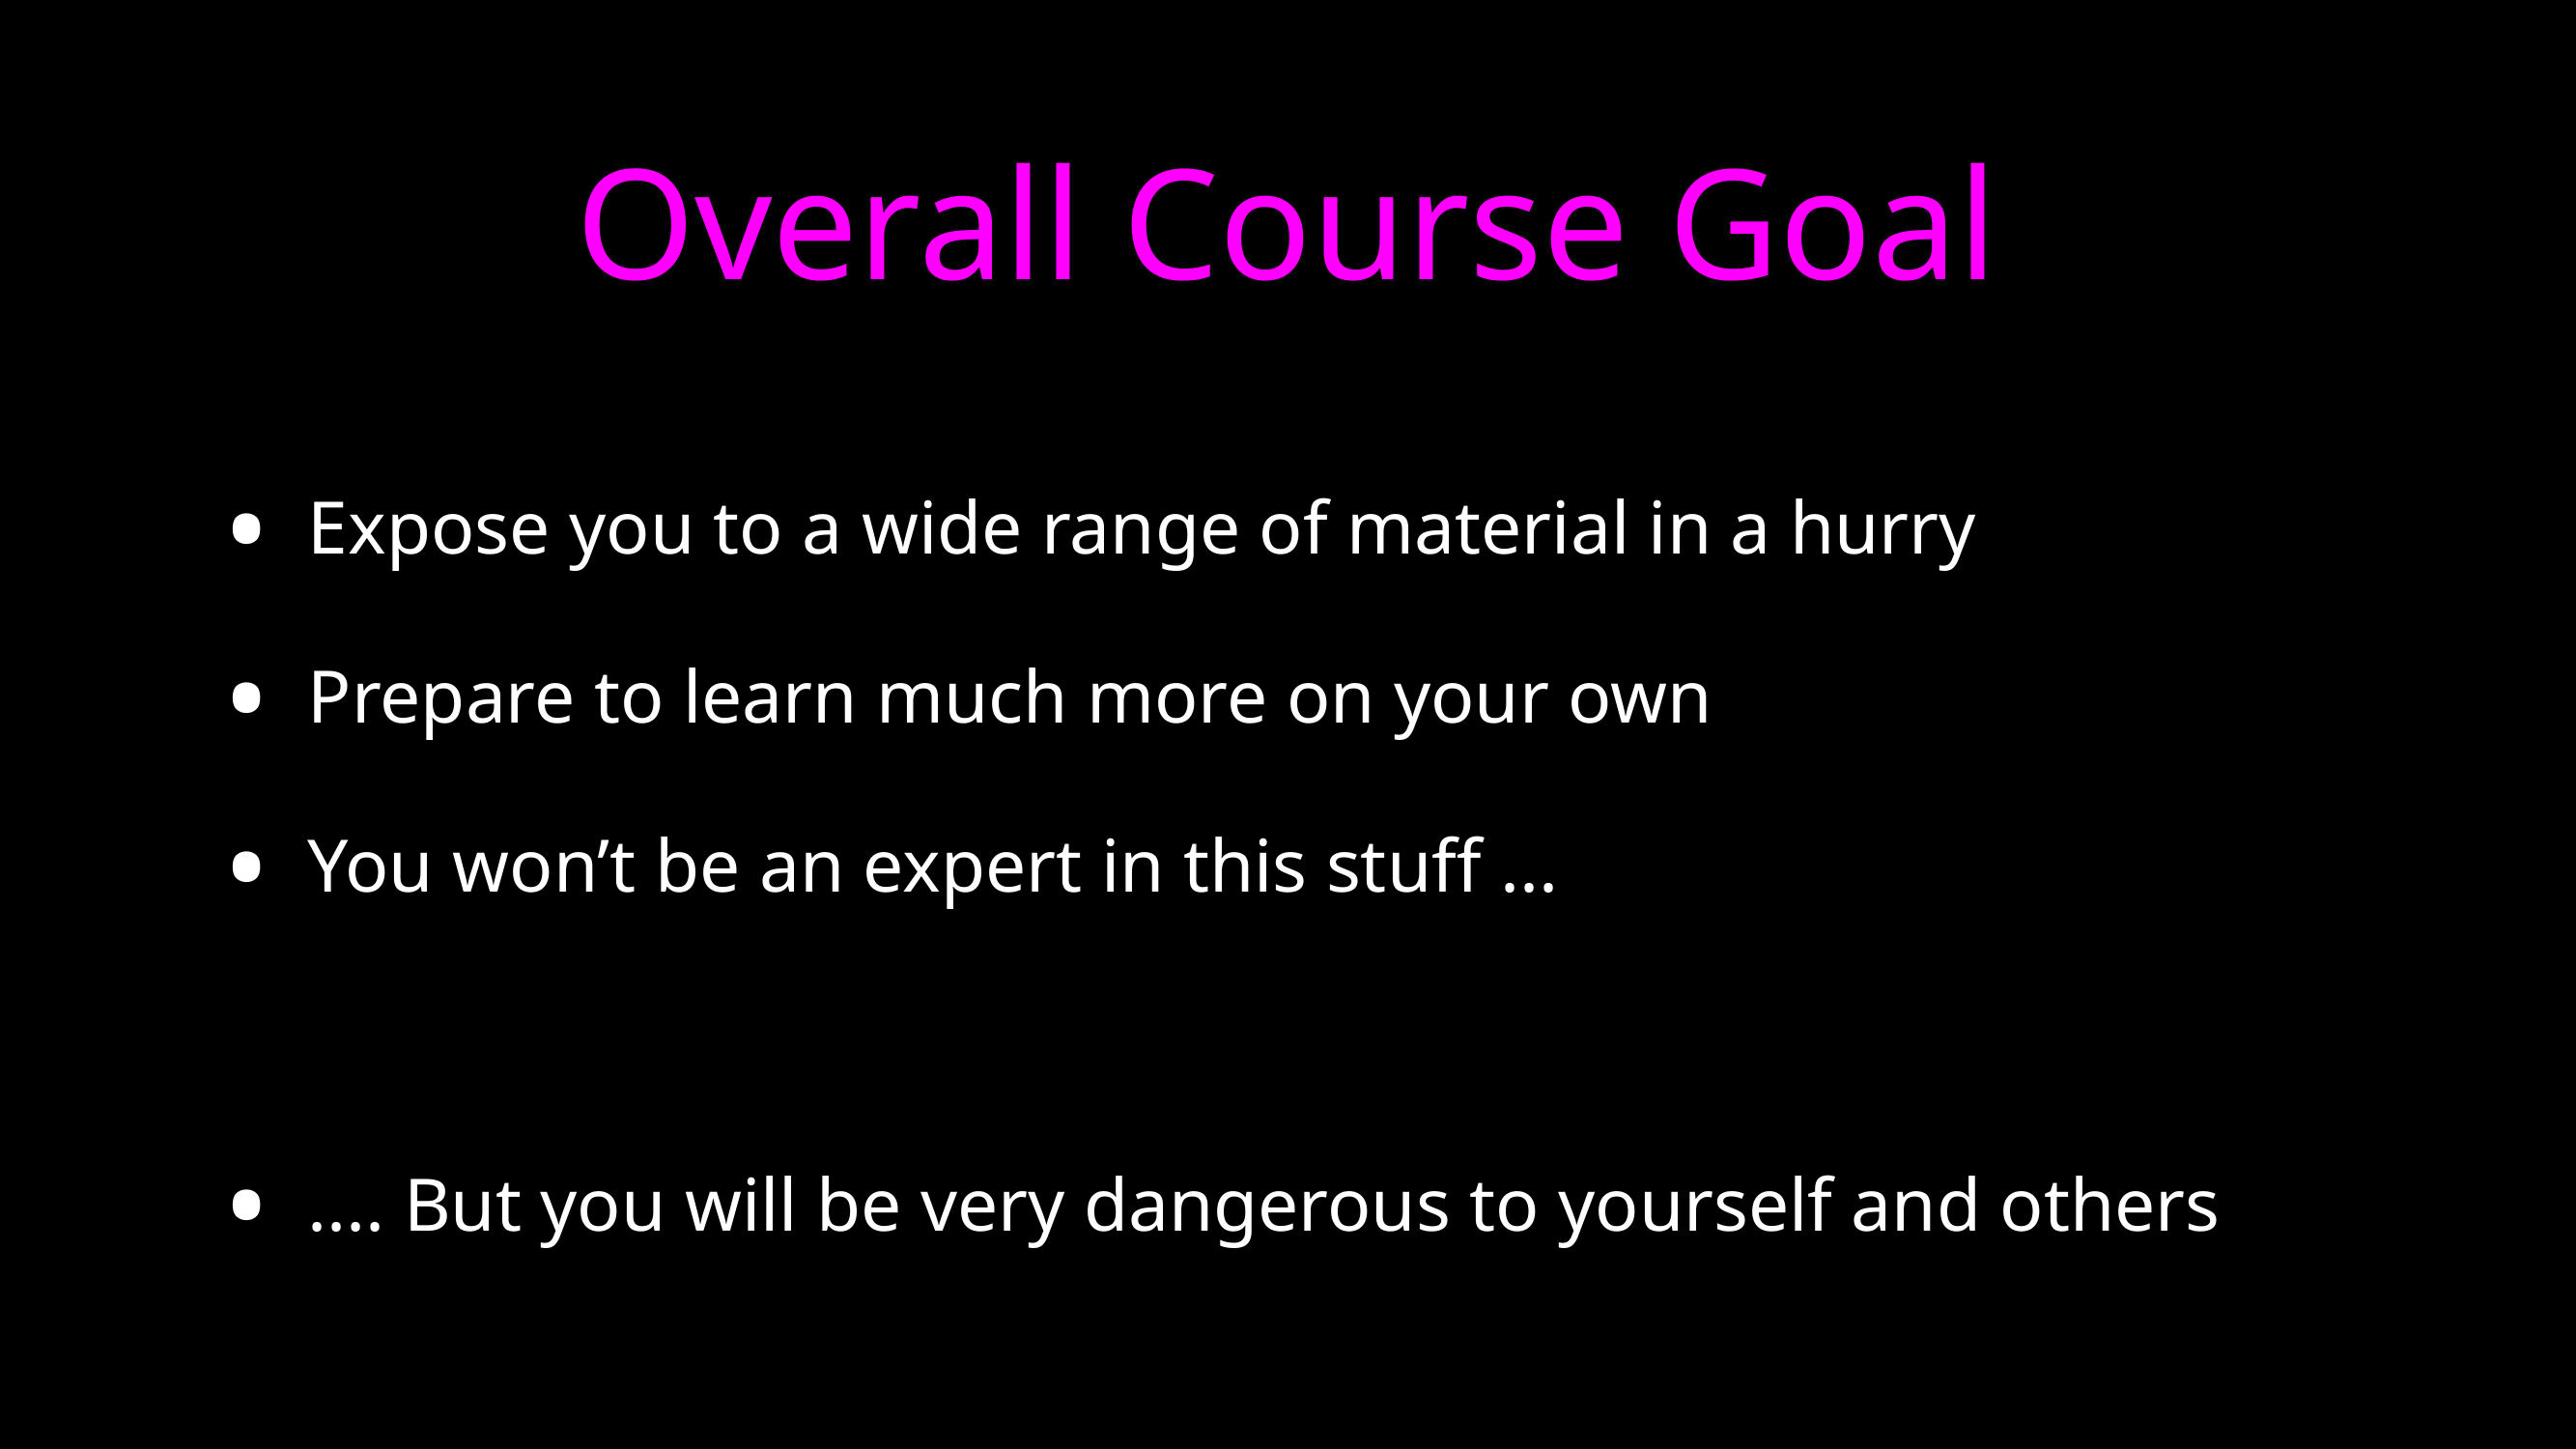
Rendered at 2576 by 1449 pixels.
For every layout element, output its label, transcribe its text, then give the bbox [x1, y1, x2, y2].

title Overall Course Goal [183, 38, 2392, 403]
list Expose you to a wide range of material in a hurry Prepare to learn much more on your own You won’t be an expert in this stuff ... .... But you will be very dangerous to yourself and others [183, 412, 2392, 1317]
